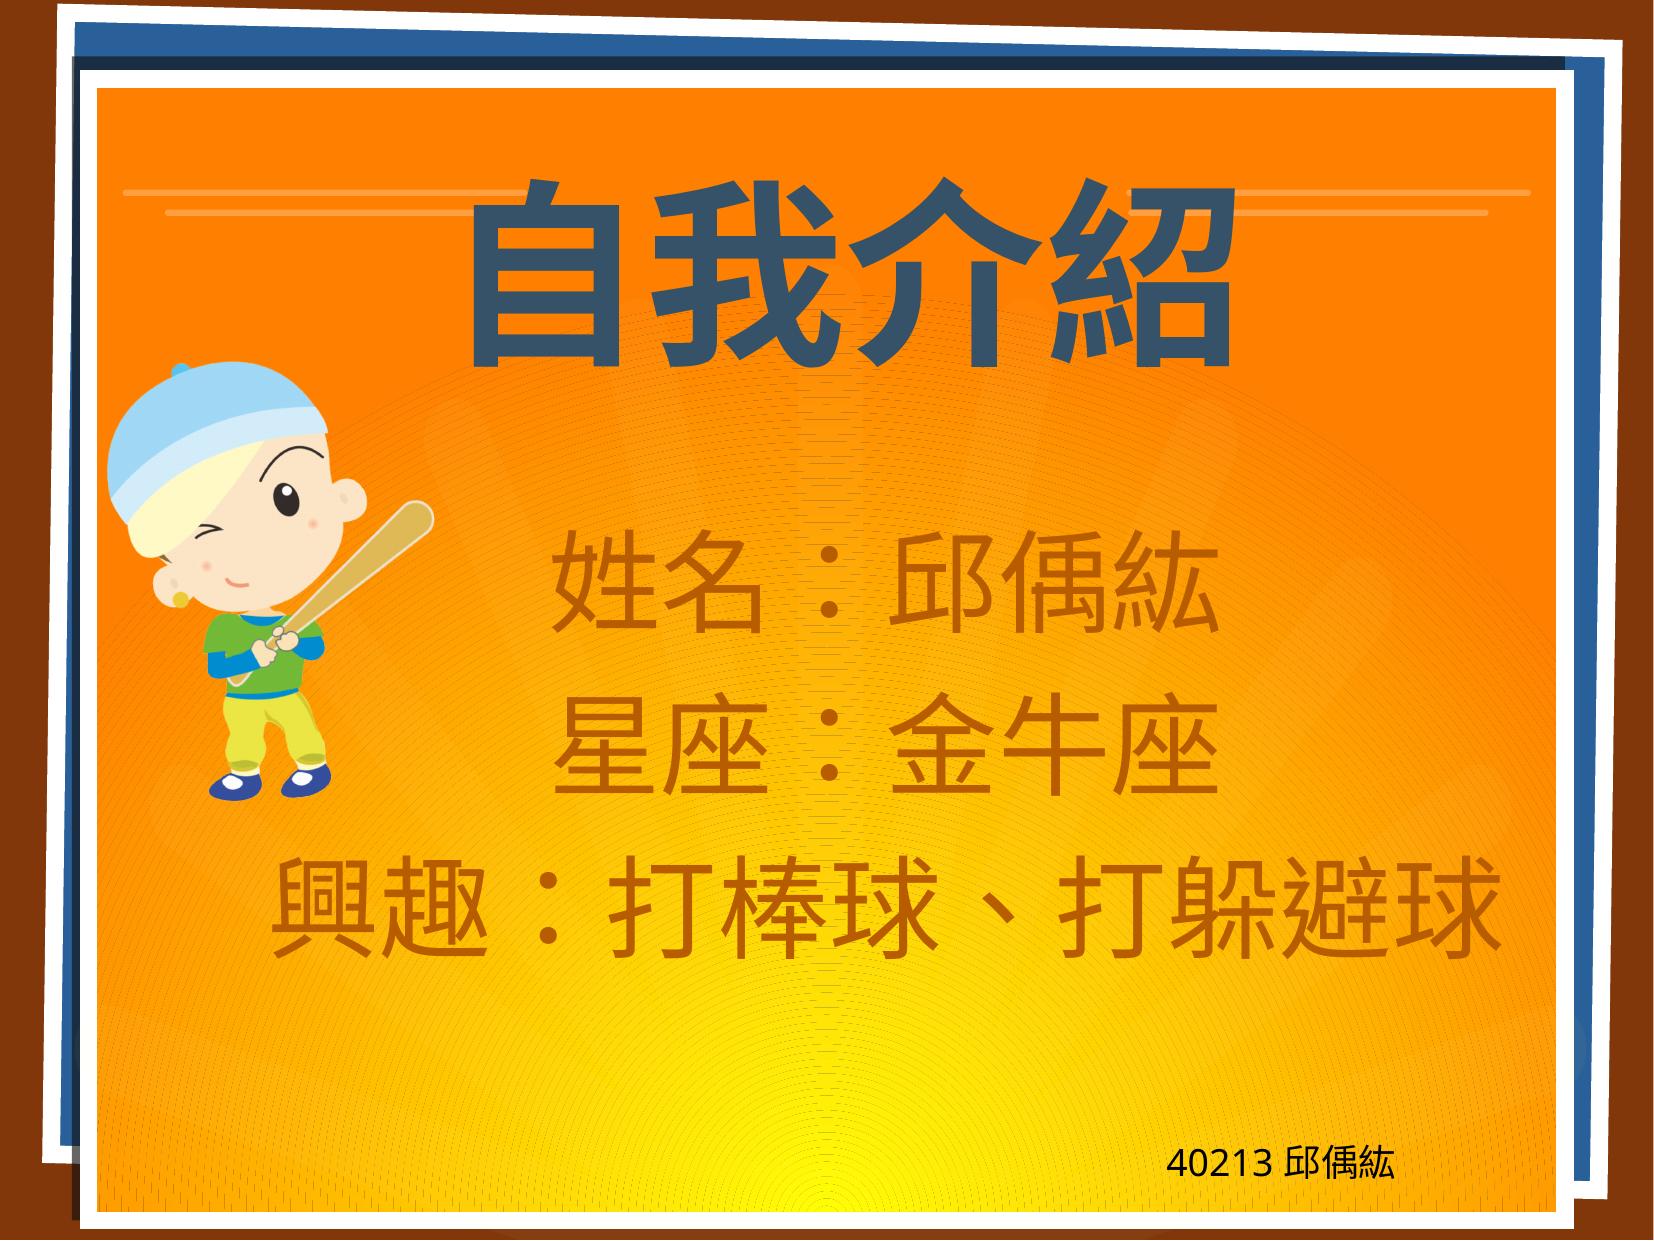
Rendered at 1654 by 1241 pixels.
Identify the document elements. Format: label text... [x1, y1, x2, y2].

subtitle 姓名：邱偊紘 星座：金牛座 興趣：打棒球、打躲避球 [59, 442, 1654, 1034]
title 自我介紹 [96, 379, 103, 442]
text_box 40213邱偊紘 [1151, 1125, 1418, 1241]
picture [96, 339, 461, 813]
title 自我介紹 [96, 52, 1595, 442]
